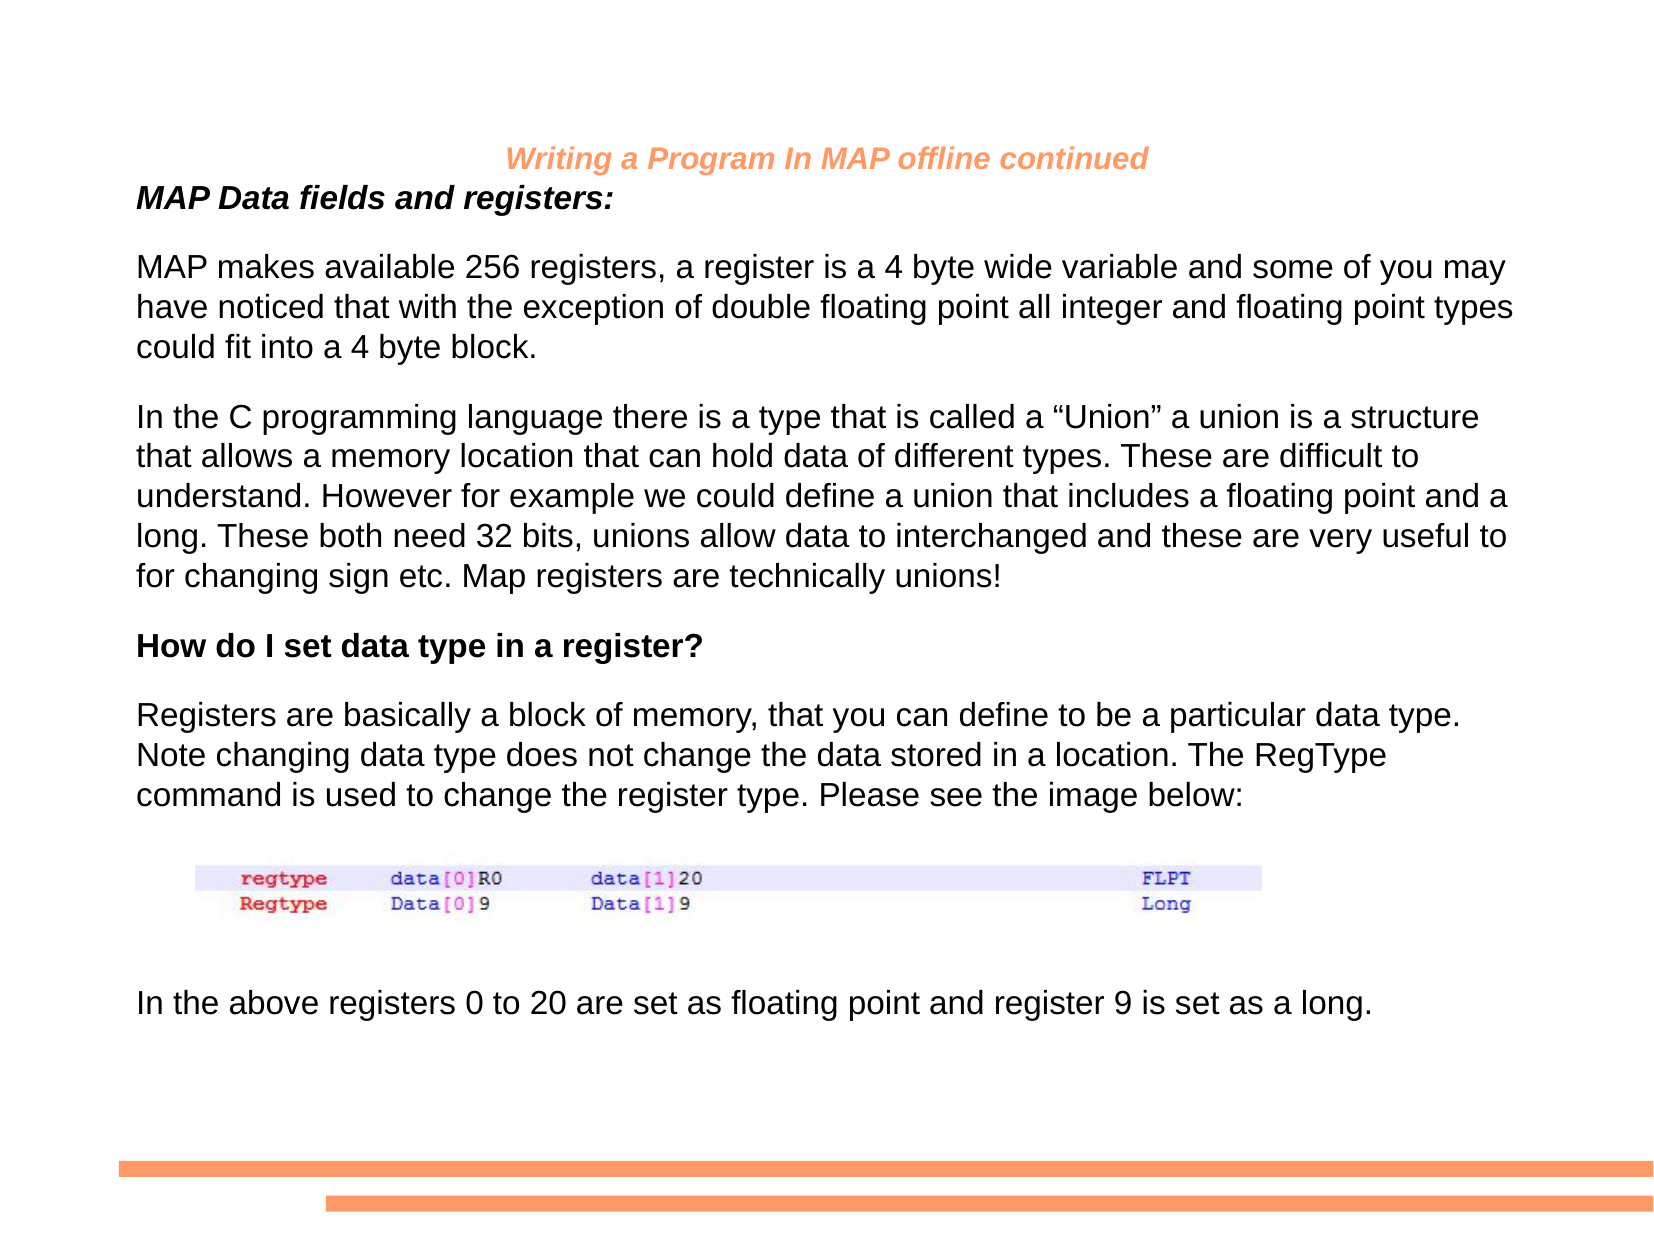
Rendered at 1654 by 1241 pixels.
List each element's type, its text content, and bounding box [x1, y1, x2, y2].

list MAP Data fields and registers: MAP makes available 256 registers, a register is a 4 byte wide variable and some of you may have noticed that with the exception of double floating point all integer and floating point types could fit into a 4 byte block. In the C programming language there is a type that is called a “Union” a union is a structure that allows a memory location that can hold data of different types. These are difficult to understand. However for example we could define a union that includes a floating point and a long. These both need 32 bits, unions allow data to interchanged and these are very useful to for changing sign etc. Map registers are technically unions! How do I set data type in a register? Registers are basically a block of memory, that you can define to be a particular data type. Note changing data type does not change the data stored in a location. The RegType command is used to change the register type. Please see the image below: In the above registers 0 to 20 are set as floating point and register 9 is set as a long. [121, 168, 1550, 1241]
title Writing a Program In MAP offline continued [121, 130, 1534, 168]
picture [195, 850, 1262, 921]
